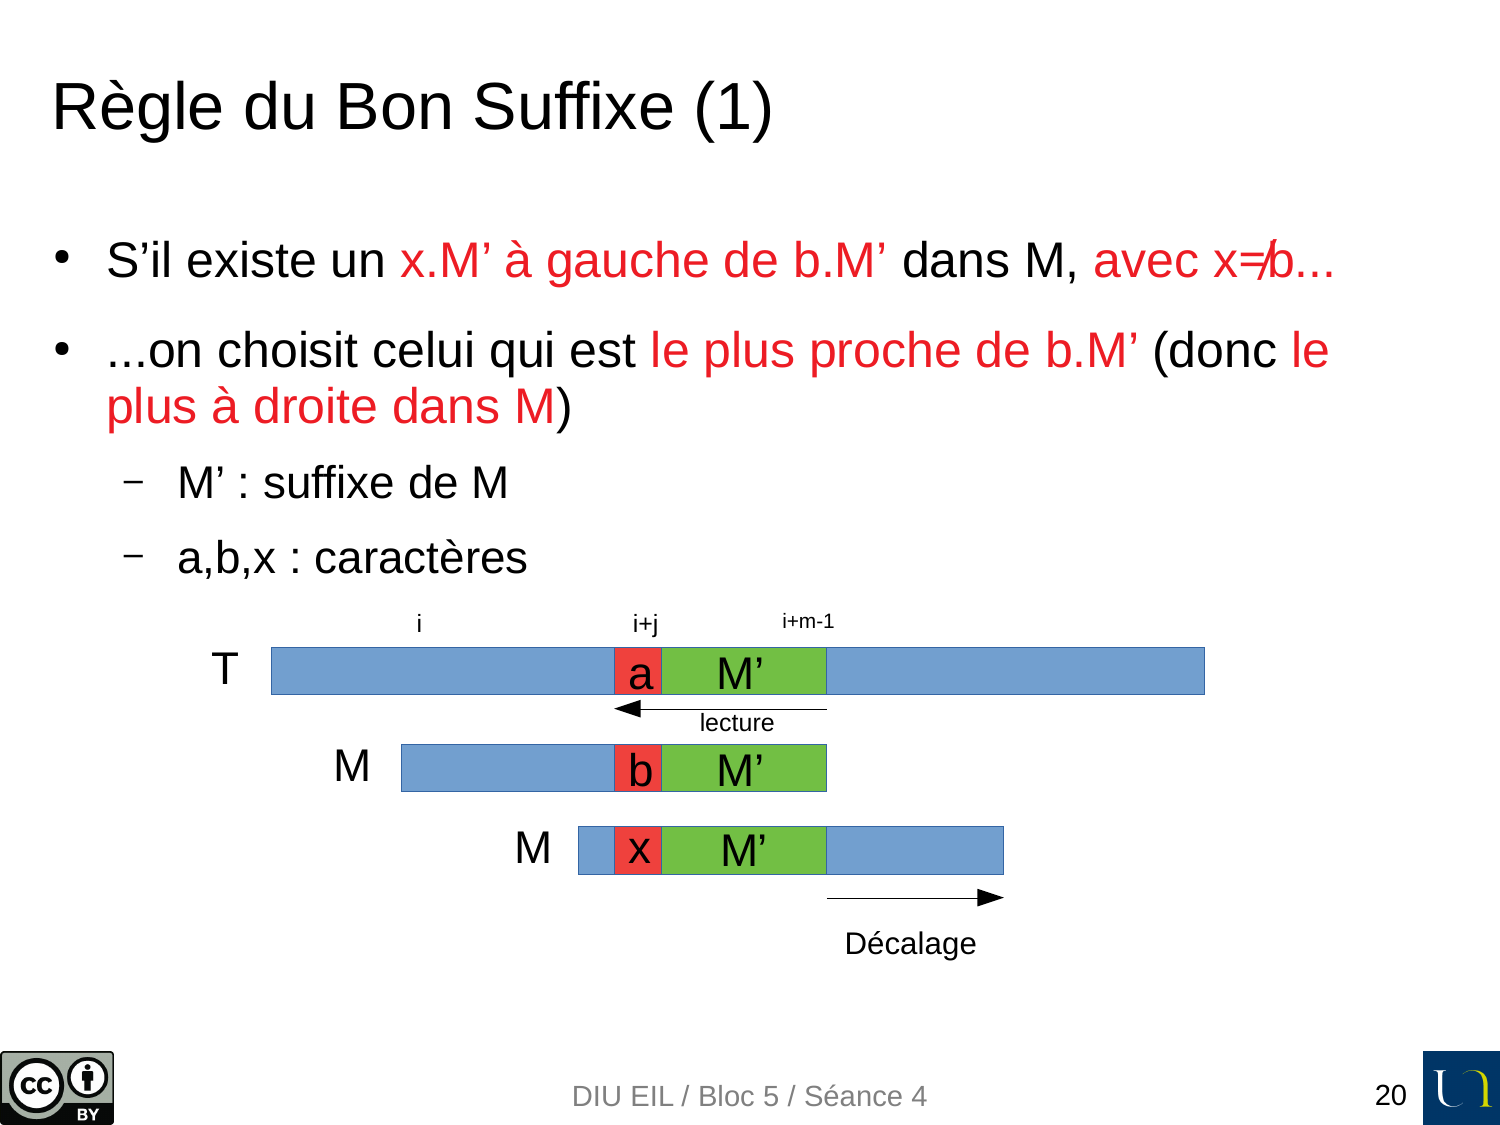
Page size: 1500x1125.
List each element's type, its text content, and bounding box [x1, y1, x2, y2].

list S’il existe un x.M’ à gauche de b.M’ dans M, avec x≠b... ...on choisit celui qui est le plus proche de b.M’ (donc le plus à droite dans M) M’ : suffixe de M a,b,x : caractères [35, 224, 1434, 1052]
text_box [401, 744, 614, 792]
text_box i [401, 602, 438, 646]
text_box [827, 826, 1004, 875]
text_box M’ [667, 826, 827, 875]
text_box i+j [618, 602, 674, 646]
text_box b [614, 737, 670, 804]
text_box x [614, 814, 667, 882]
picture [1417, 1051, 1500, 1125]
text_box M [499, 814, 567, 882]
text_box M’ [701, 640, 780, 701]
text_box a [614, 640, 670, 707]
text_box [578, 826, 614, 875]
picture [0, 1051, 114, 1125]
text_box Décalage [829, 918, 993, 969]
text_box T [197, 635, 255, 702]
text_box lecture [685, 701, 790, 745]
text_box [271, 647, 614, 695]
title Règle du Bon Suffixe (1) [51, 44, 1449, 170]
text_box [780, 647, 1205, 695]
text_box [670, 744, 701, 792]
text_box [780, 744, 827, 792]
text_box i+m-1 [767, 602, 850, 641]
text_box M’ [701, 745, 780, 804]
text_box [670, 647, 701, 695]
text_box M [318, 732, 387, 799]
